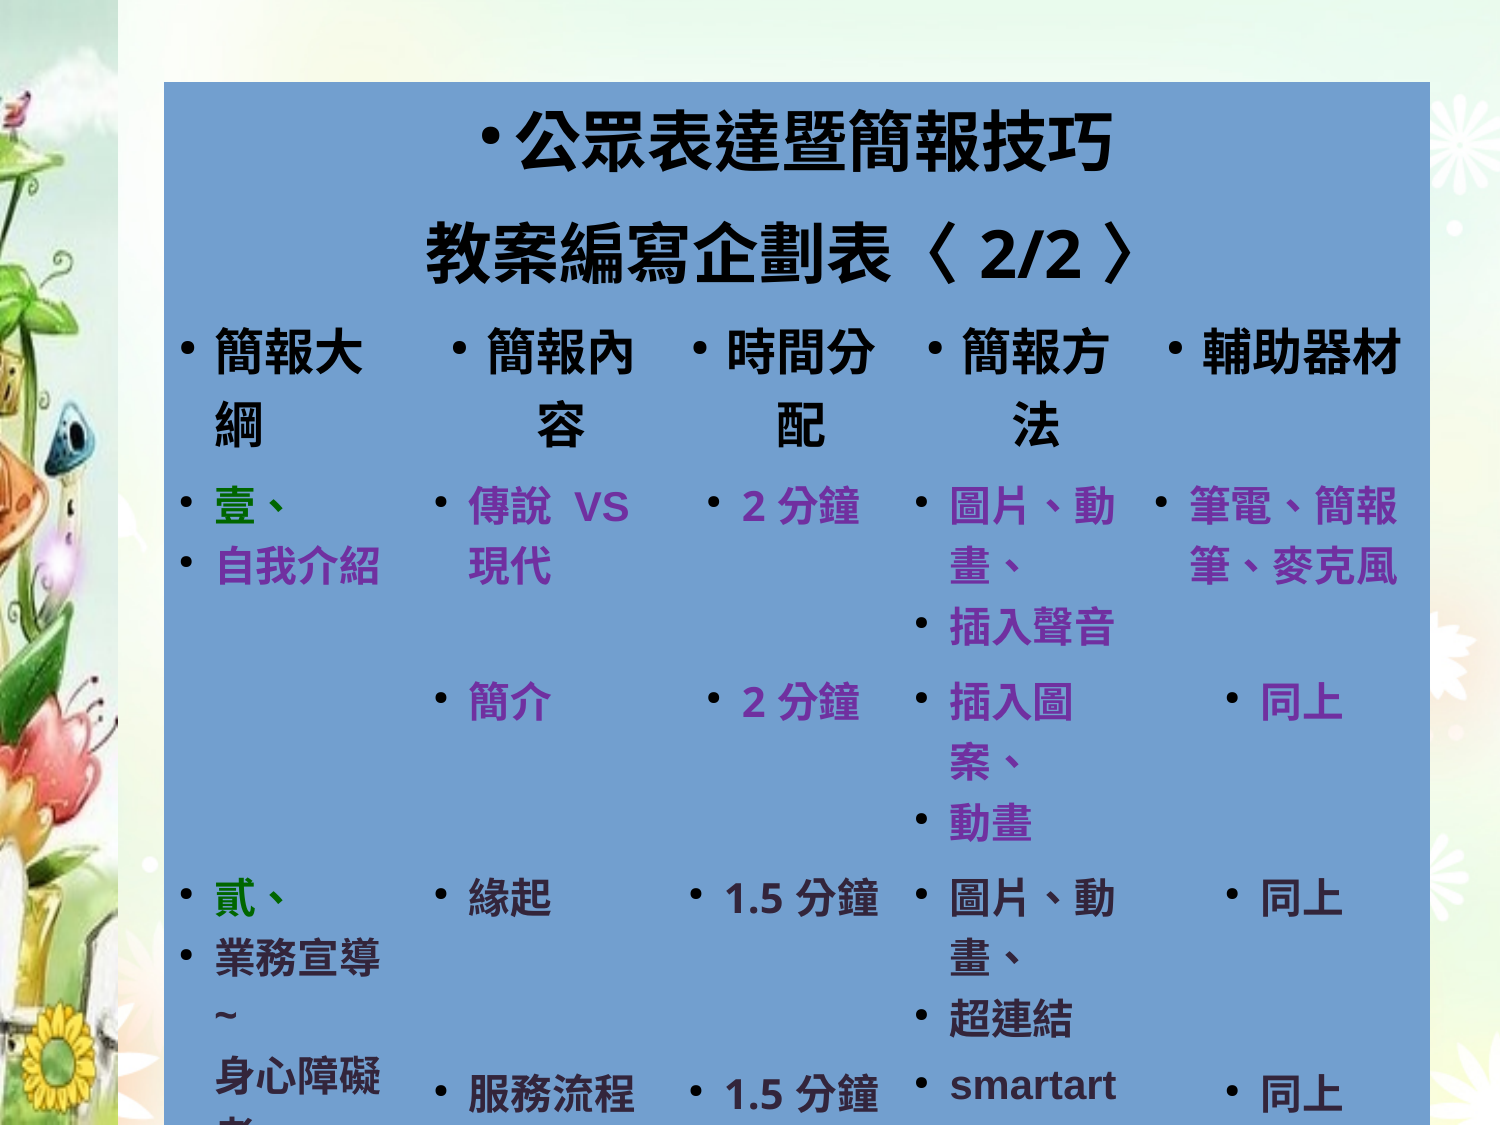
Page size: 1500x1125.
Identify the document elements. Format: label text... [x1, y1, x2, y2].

table_cell 插入圖案、 動畫 [899, 661, 1139, 858]
table_cell 2分鐘 [668, 465, 899, 661]
table_cell 輔助器材 [1139, 305, 1430, 465]
table_cell smartart、 動畫 [899, 1054, 1139, 1125]
table_cell 貳、 業務宣導~ 身心障礙者 職業重建服務 [164, 858, 419, 1125]
table_cell 簡報方法 [899, 305, 1139, 465]
table_cell 簡報大綱 [164, 305, 419, 465]
table_cell 圖片、動畫、 超連結 [899, 858, 1139, 1054]
table_cell 簡介 [419, 661, 668, 858]
table_cell 教案編寫企劃表〈2/2〉 [164, 194, 1430, 305]
table_cell 筆電、簡報筆、麥克風 [1139, 465, 1430, 661]
table_cell 1.5分鐘 [668, 1054, 899, 1125]
table_cell 時間分配 [668, 305, 899, 465]
table_cell 傳說 VS 現代 [419, 465, 668, 661]
table_cell 1.5分鐘 [668, 858, 899, 1054]
table_cell 服務流程 [419, 1054, 668, 1125]
table_cell 圖片、動畫、 插入聲音 [899, 465, 1139, 661]
table_header 公眾表達暨簡報技巧 [164, 82, 1430, 194]
table_cell 同上 [1139, 661, 1430, 858]
table_cell 同上 [1139, 1054, 1430, 1125]
table_cell 緣起 [419, 858, 668, 1054]
table_cell 2分鐘 [668, 661, 899, 858]
table_cell 簡報內容 [419, 305, 668, 465]
table_cell 同上 [1139, 858, 1430, 1054]
picture [0, 0, 118, 1125]
table_cell 壹、 自我介紹 [164, 465, 419, 858]
